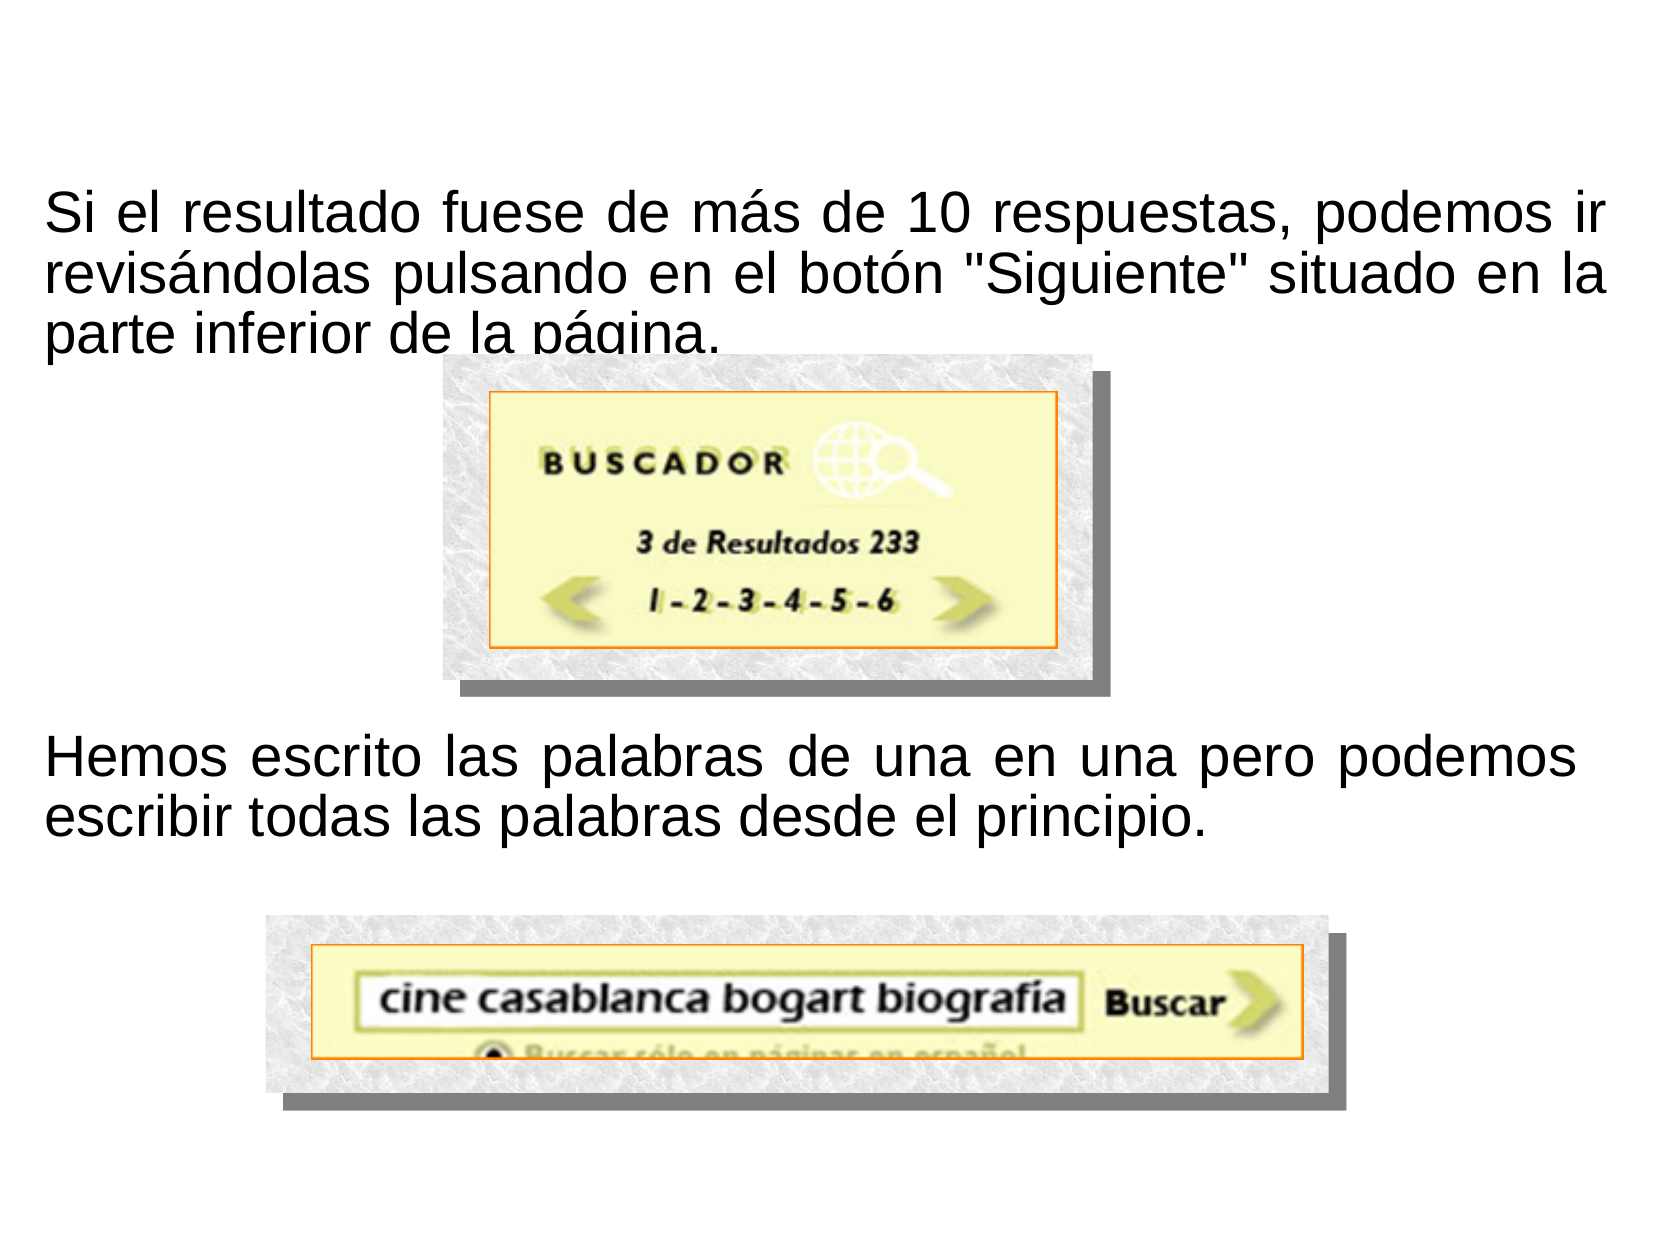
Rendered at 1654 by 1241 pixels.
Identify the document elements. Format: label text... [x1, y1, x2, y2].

text_box [265, 915, 1329, 1093]
picture [489, 391, 1058, 649]
text_box Hemos escrito las palabras de una en una pero podemos escribir todas las palabras desde el principio. [29, 720, 1595, 861]
text_box [442, 354, 1093, 680]
text_box Si el resultado fuese de más de 10 respuestas, podemos ir revisándolas pulsando en el botón "Siguiente" situado en la parte inferior de la página. [29, 177, 1625, 378]
picture [311, 944, 1304, 1060]
